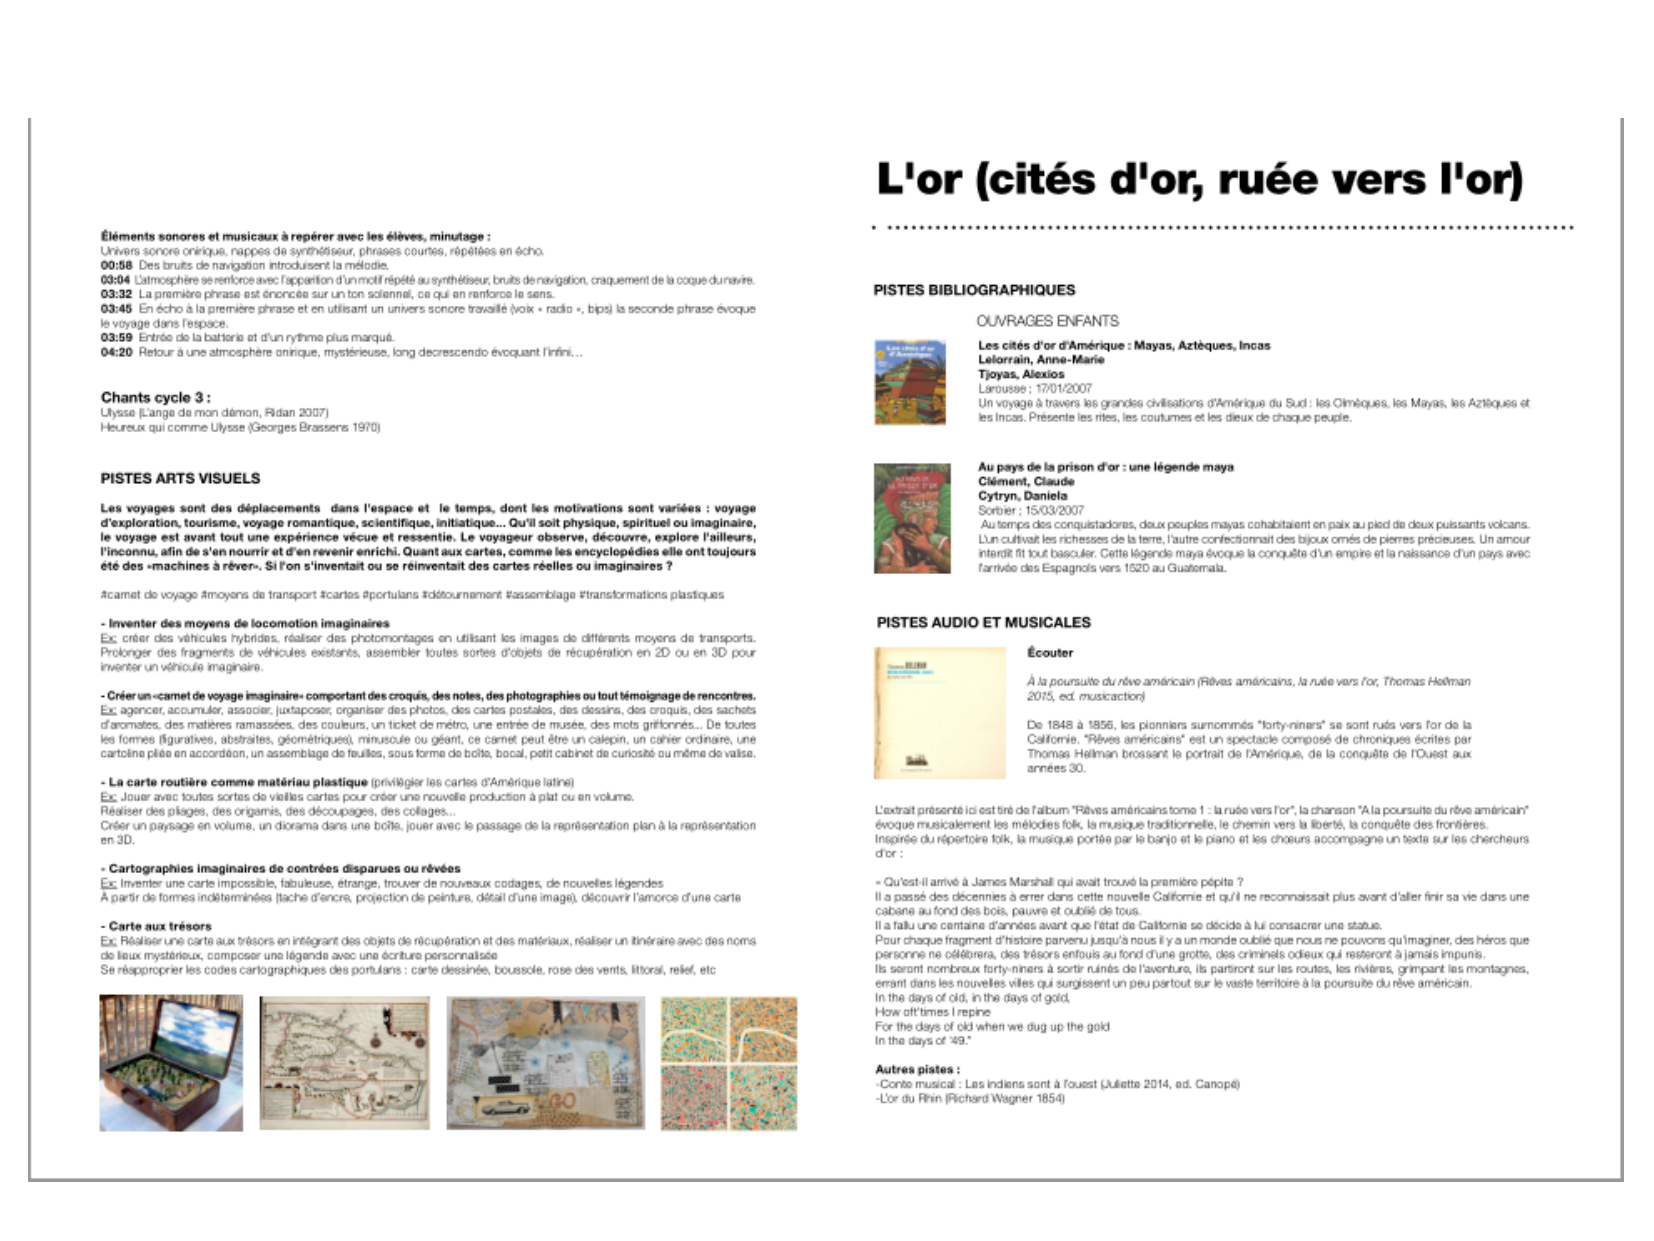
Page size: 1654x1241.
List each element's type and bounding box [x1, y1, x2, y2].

picture [28, 118, 1624, 1182]
